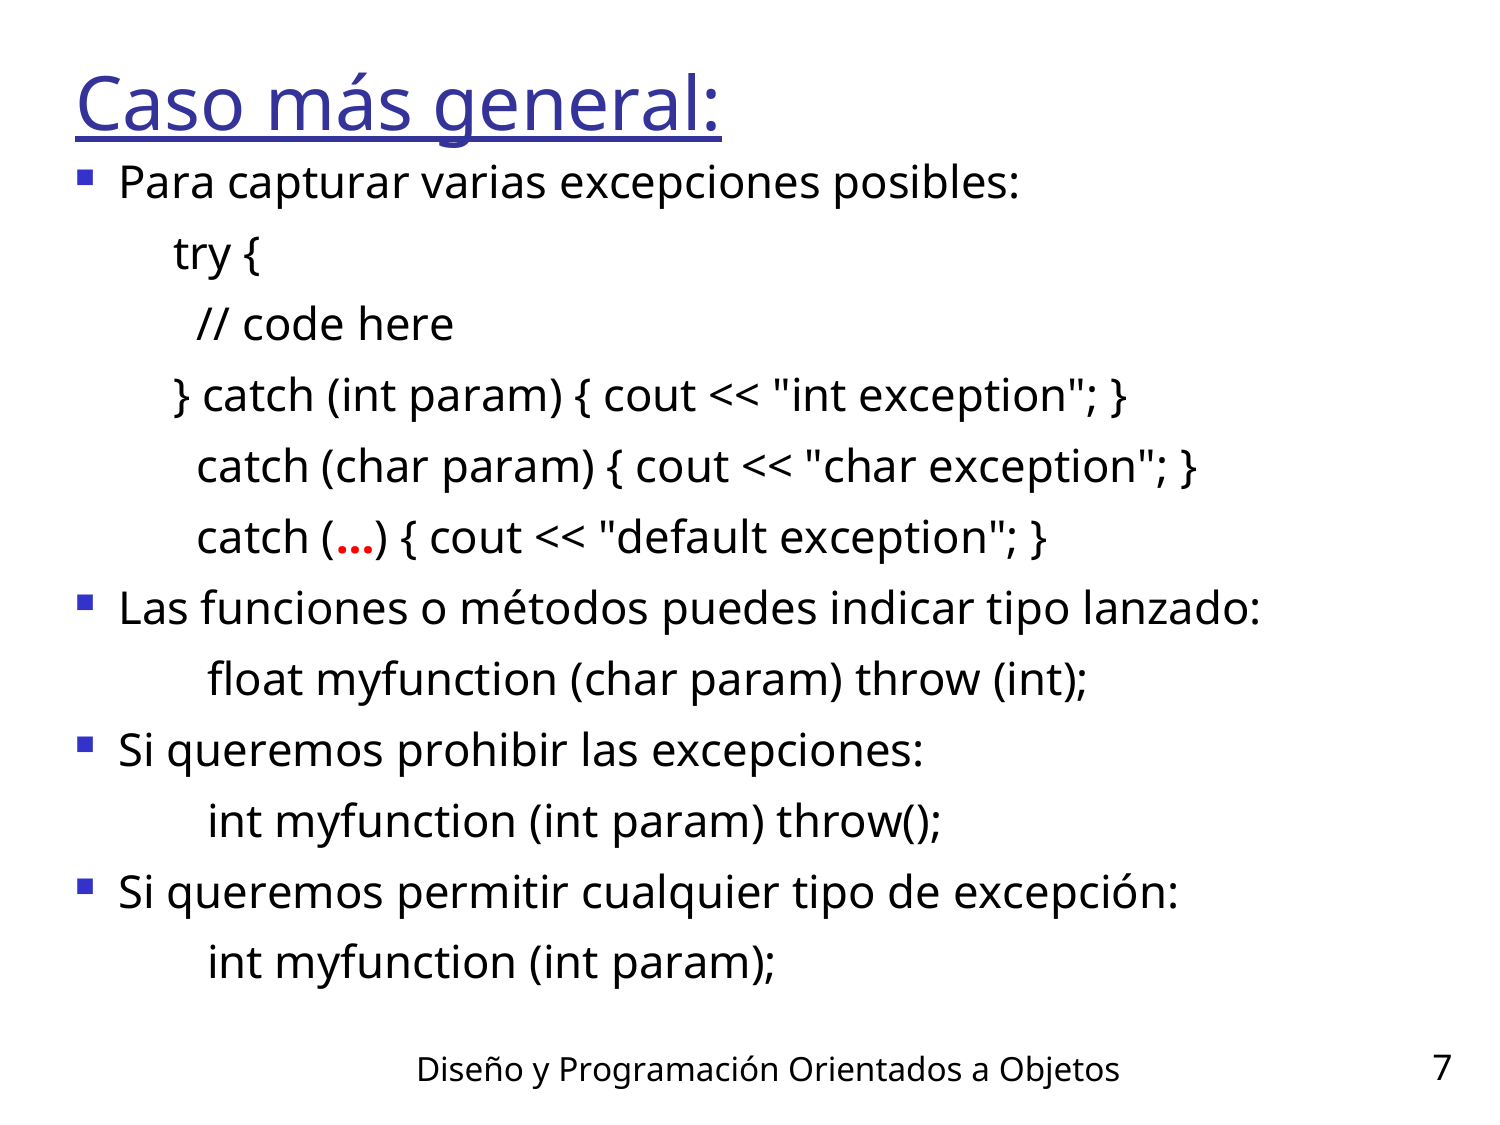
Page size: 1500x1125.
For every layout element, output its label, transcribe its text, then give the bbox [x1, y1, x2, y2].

title Caso más general: [75, 19, 1466, 183]
list Para capturar varias excepciones posibles: try { // code here } catch (int param) { cout << "int exception"; } catch (char param) { cout << "char exception"; } catch (...) { cout << "default exception"; } Las funciones o métodos puedes indicar tipo lanzado: float myfunction (char param) throw (int); Si queremos prohibir las excepciones: int myfunction (int param) throw(); Si queremos permitir cualquier tipo de excepción: int myfunction (int param); [75, 149, 1463, 1013]
